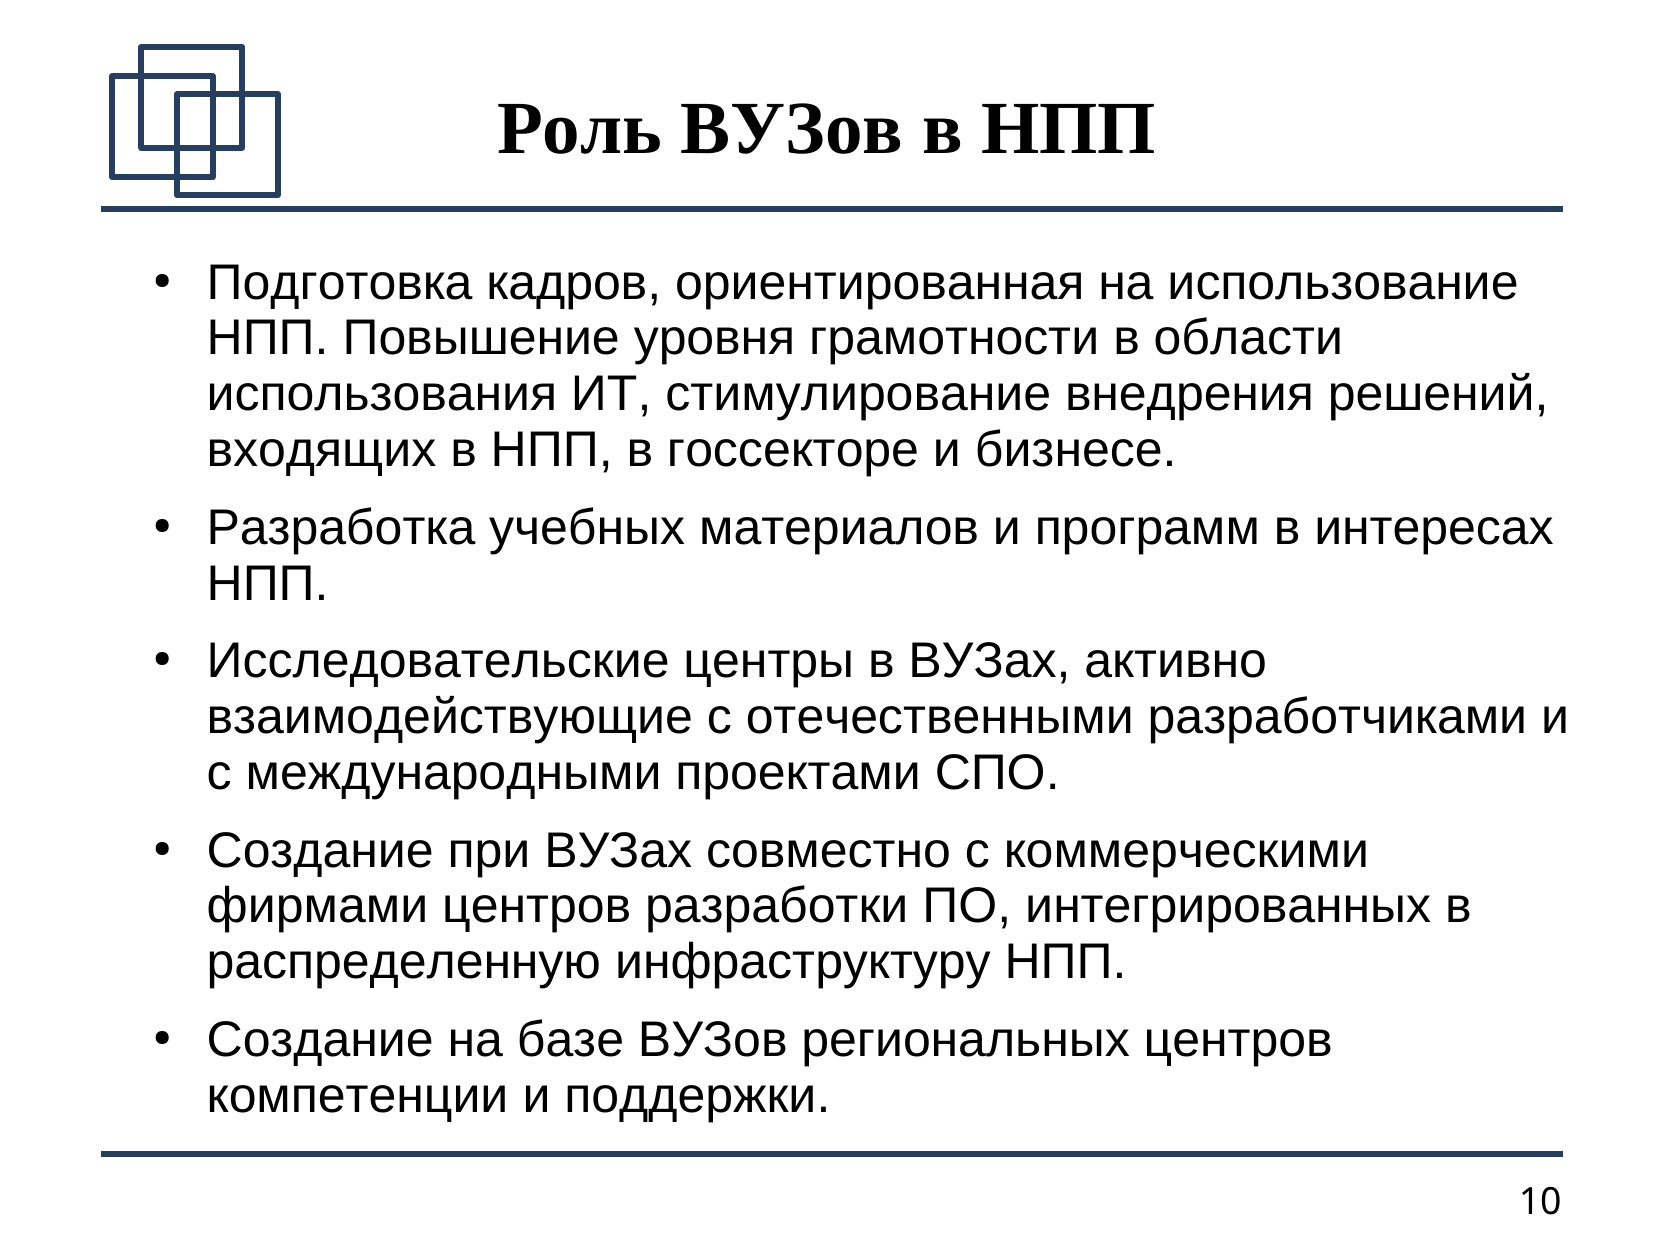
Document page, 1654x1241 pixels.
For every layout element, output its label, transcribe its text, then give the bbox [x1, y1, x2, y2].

title Роль ВУЗов в НПП [280, 49, 1374, 207]
list Подготовка кадров, ориентированная на использование НПП. Повышение уровня грамотности в области использования ИТ, стимулирование внедрения решений, входящих в НПП, в госсекторе и бизнесе. Разработка учебных материалов и программ в интересах НПП. Исследовательские центры в ВУЗах, активно взаимодействующие с отечественными разработчиками и с международными проектами СПО. Создание при ВУЗах совместно с коммерческими фирмами центров разработки ПО, интегрированных в распределенную инфраструктуру НПП. Создание на базе ВУЗов региональных центров компетенции и поддержки. [82, 253, 1571, 1123]
